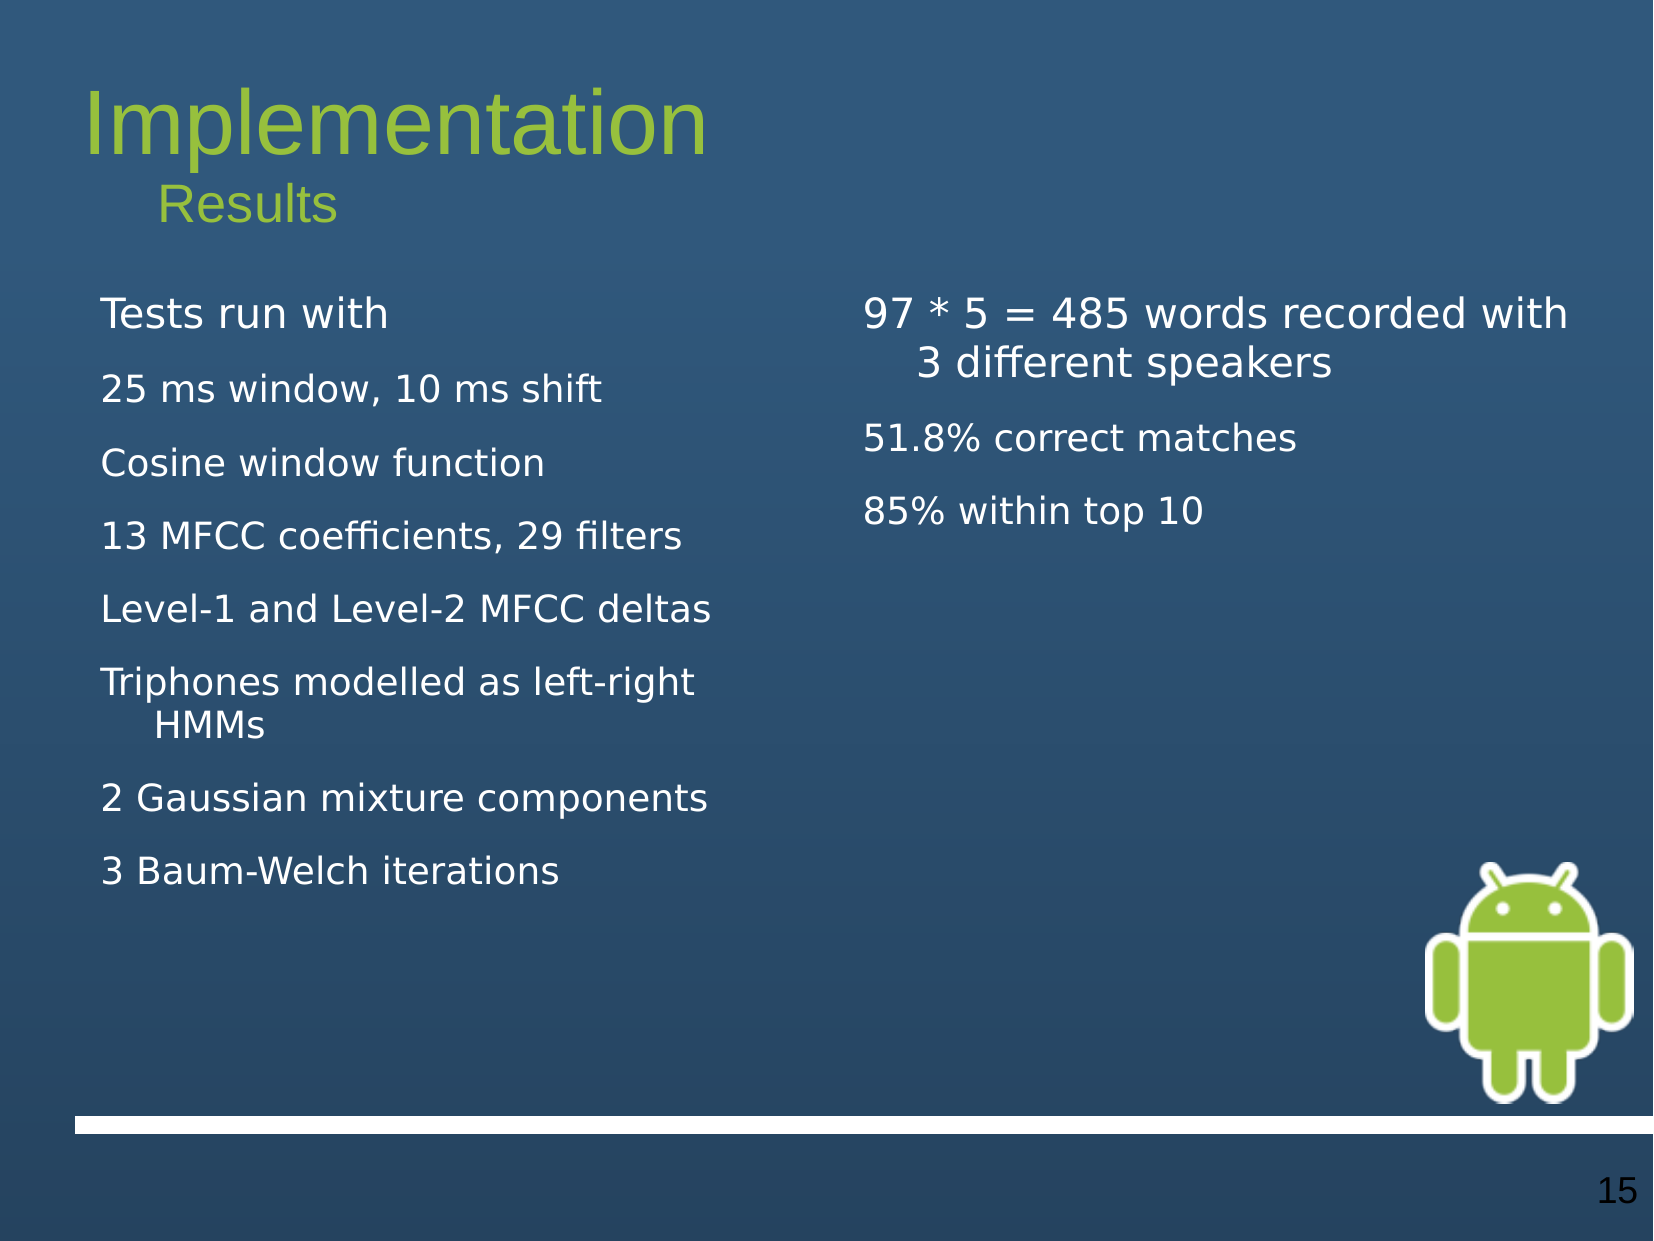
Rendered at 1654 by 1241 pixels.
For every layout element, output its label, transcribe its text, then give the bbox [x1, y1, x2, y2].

title Implementation Results [82, 49, 1571, 257]
list Tests run with 25 ms window, 10 ms shift Cosine window function 13 MFCC coefficients, 29 filters Level-1 and Level-2 MFCC deltas Triphones modelled as left-right HMMs 2 Gaussian mixture components 3 Baum-Welch iterations [82, 290, 809, 1109]
list 97 * 5 = 485 words recorded with 3 different speakers 51.8% correct matches 85% within top 10 [844, 290, 1571, 1095]
picture [1425, 862, 1634, 1104]
